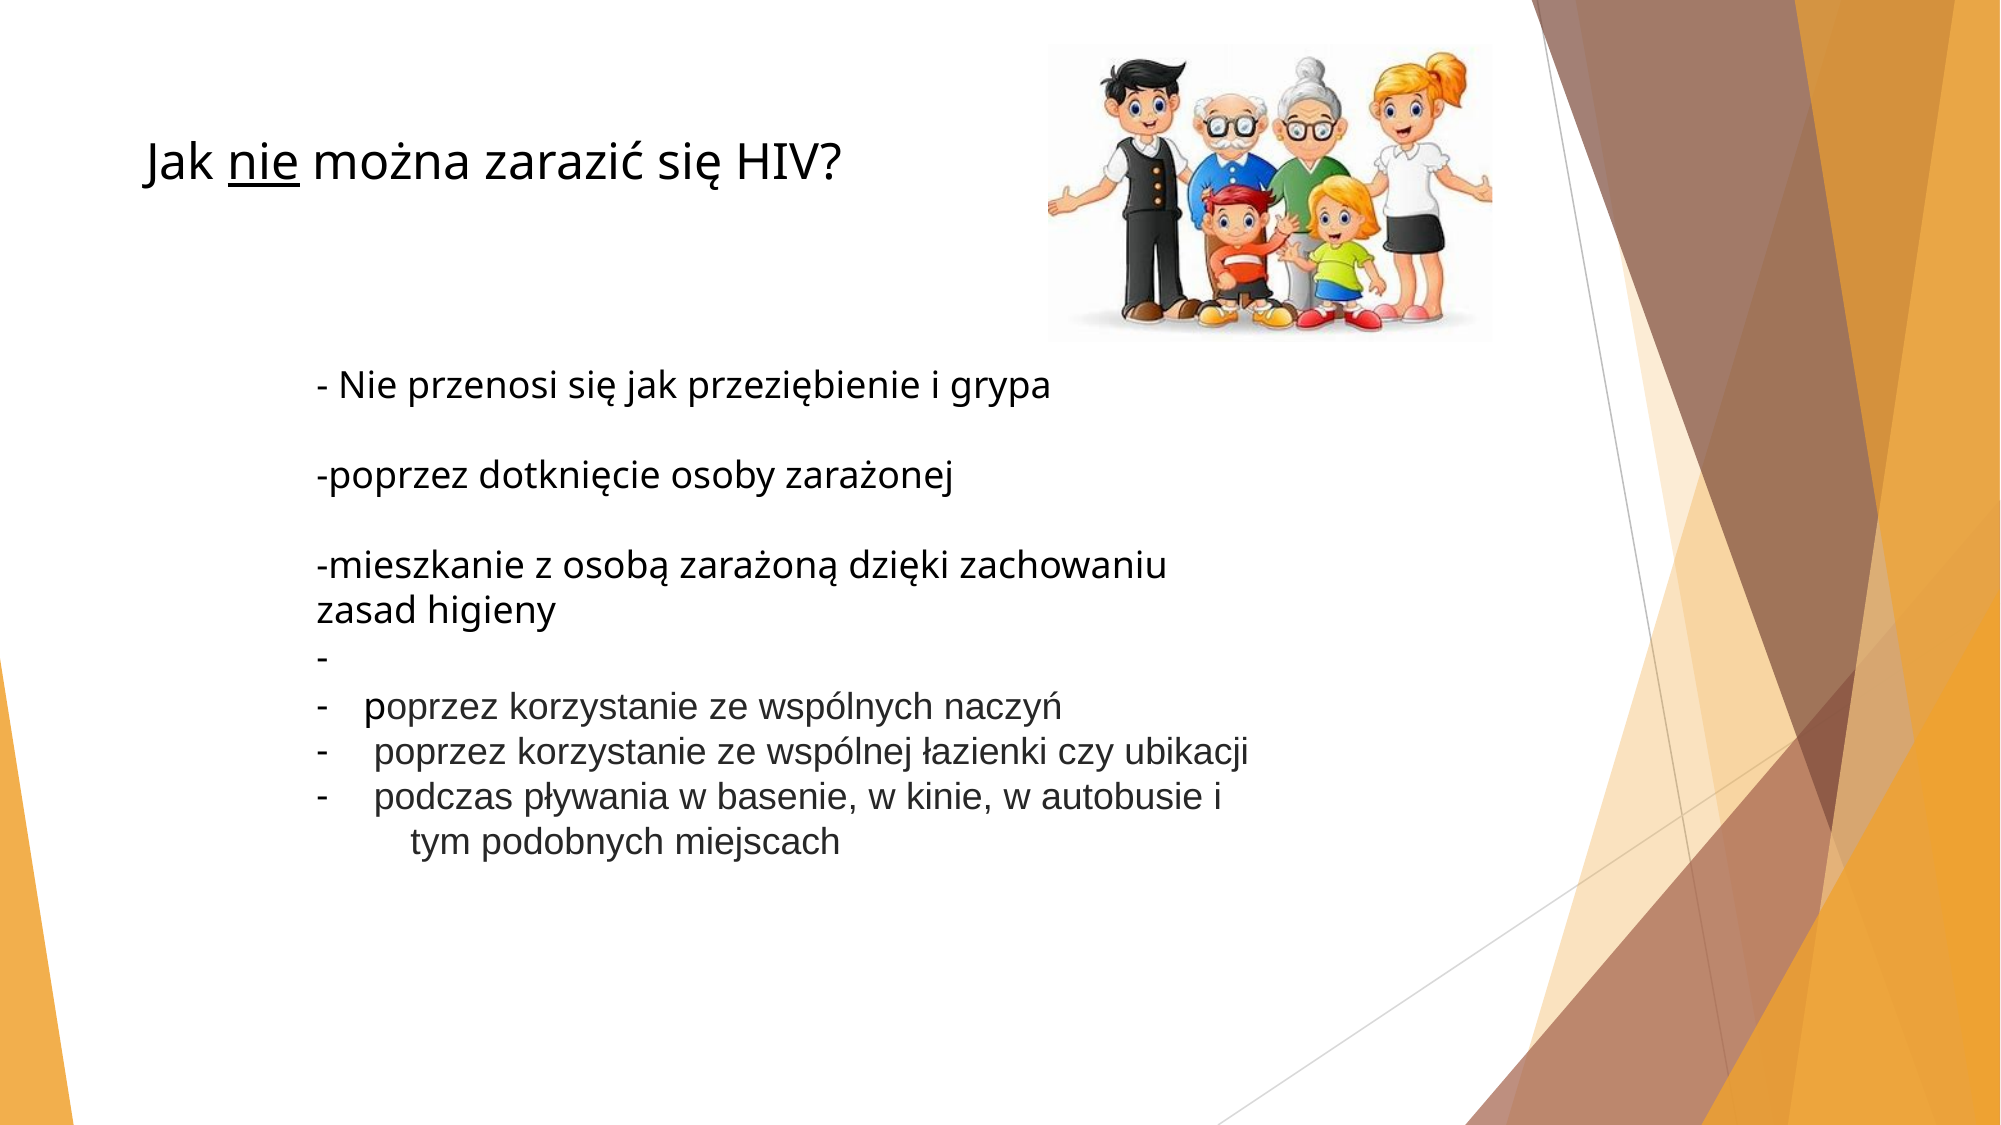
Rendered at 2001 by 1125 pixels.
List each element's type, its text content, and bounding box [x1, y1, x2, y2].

text_box Jak nie można zarazić się HIV? [131, 121, 1048, 198]
picture [1048, 44, 1493, 342]
text_box - Nie przenosi się jak przeziębienie i grypa -poprzez dotknięcie osoby zarażonej -mieszkanie z osobą zarażoną dzięki zachowaniu zasad higieny poprzez korzystanie ze wspólnych naczyń poprzez korzystanie ze wspólnej łazienki czy ubikacji podczas pływania w basenie, w kinie, w autobusie i tym podobnych miejscach [301, 353, 1271, 869]
